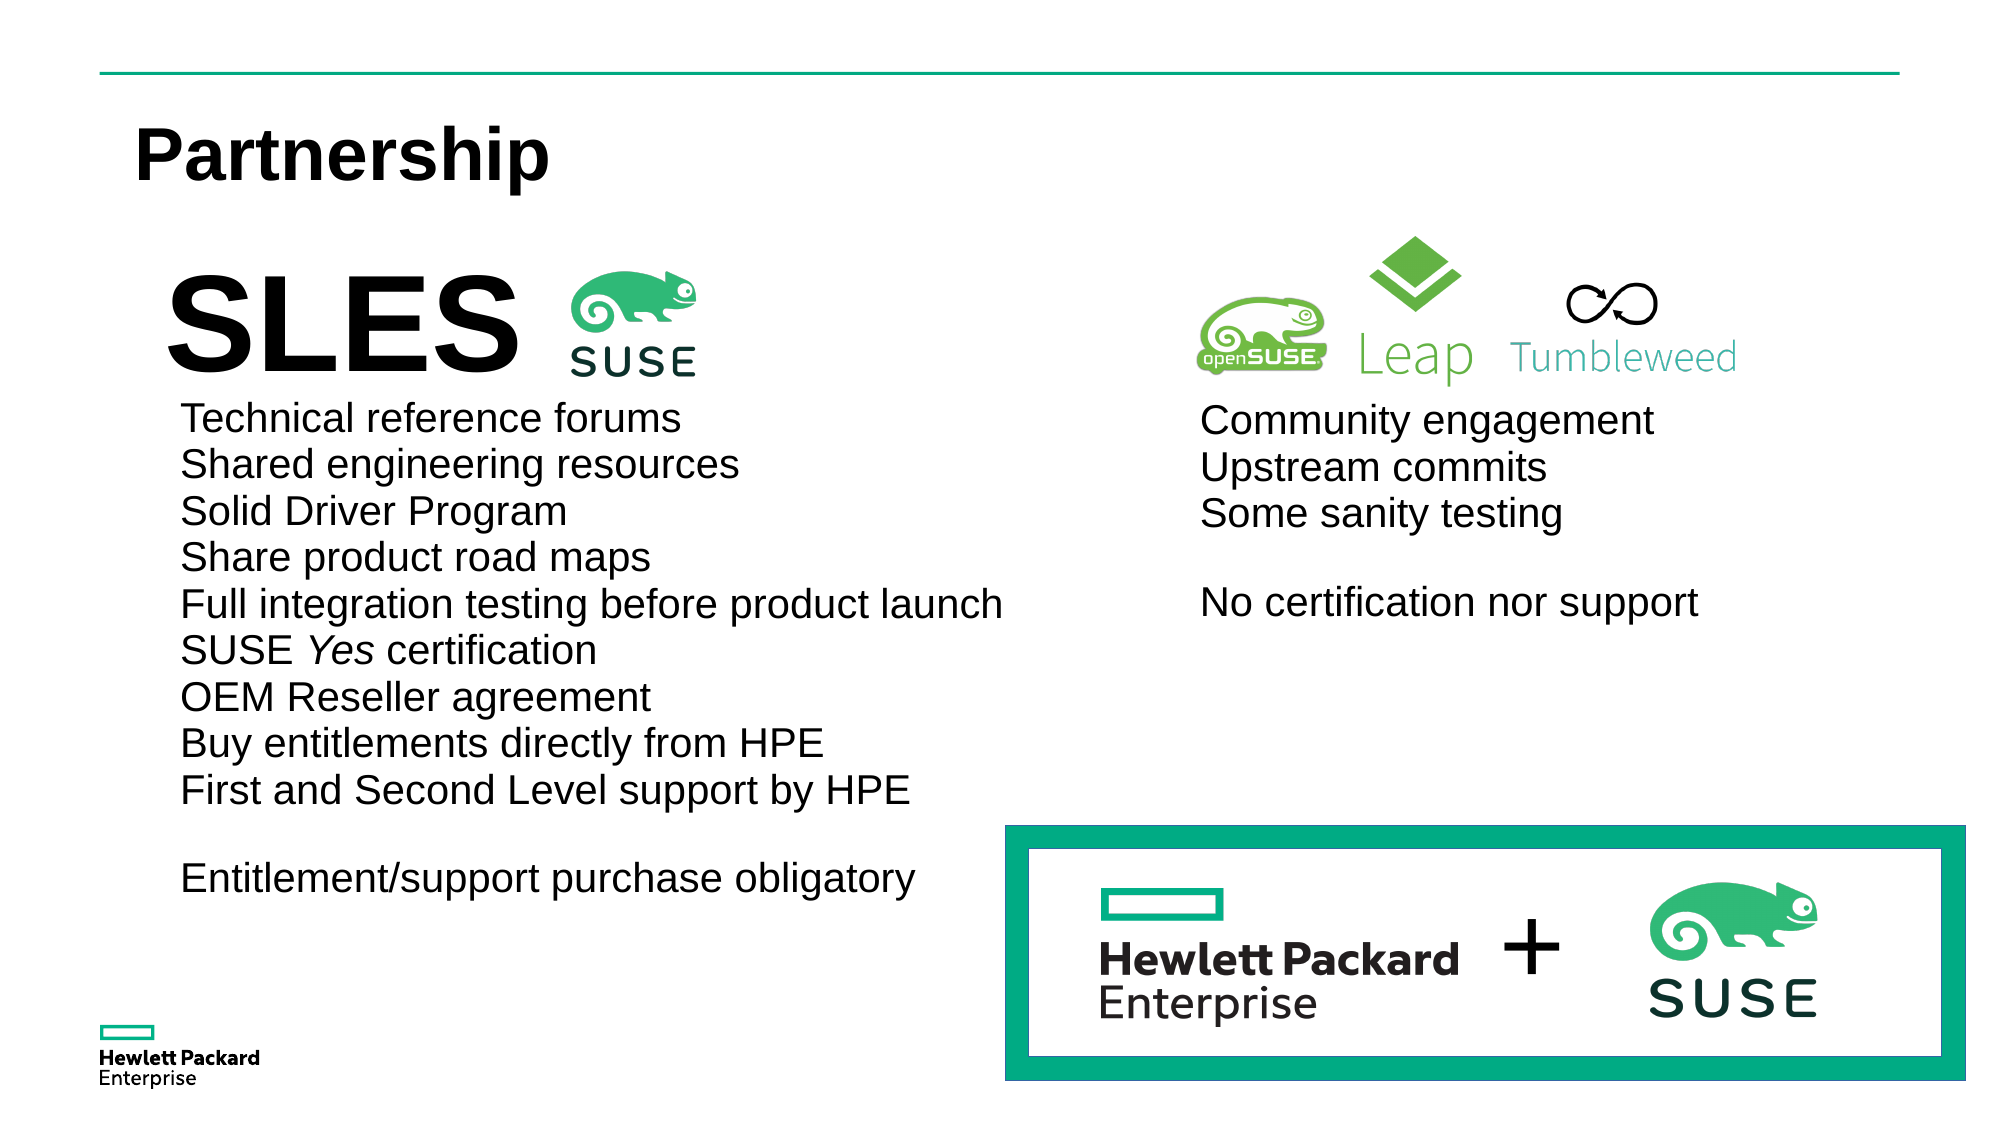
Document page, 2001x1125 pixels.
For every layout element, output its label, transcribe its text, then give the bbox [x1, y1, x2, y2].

picture [1500, 275, 1743, 378]
picture [1350, 224, 1483, 405]
text_box Partnership [120, 104, 1921, 204]
text_box + [1484, 875, 1595, 1017]
picture [1611, 846, 1856, 1055]
text_box Community engagement Upstream commits Some sanity testing No certification nor support [1185, 389, 1756, 726]
text_box Technical reference forums Shared engineering resources Solid Driver Program Share product road maps Full integration testing before product launch SUSE Yes certification OEM Reseller agreement Buy entitlements directly from HPE First and Second Level support by HPE Entitlement/support purchase obligatory [165, 387, 1036, 956]
picture [1101, 888, 1458, 1027]
picture [542, 243, 725, 406]
text_box SLES [150, 239, 585, 409]
picture [1187, 269, 1336, 402]
